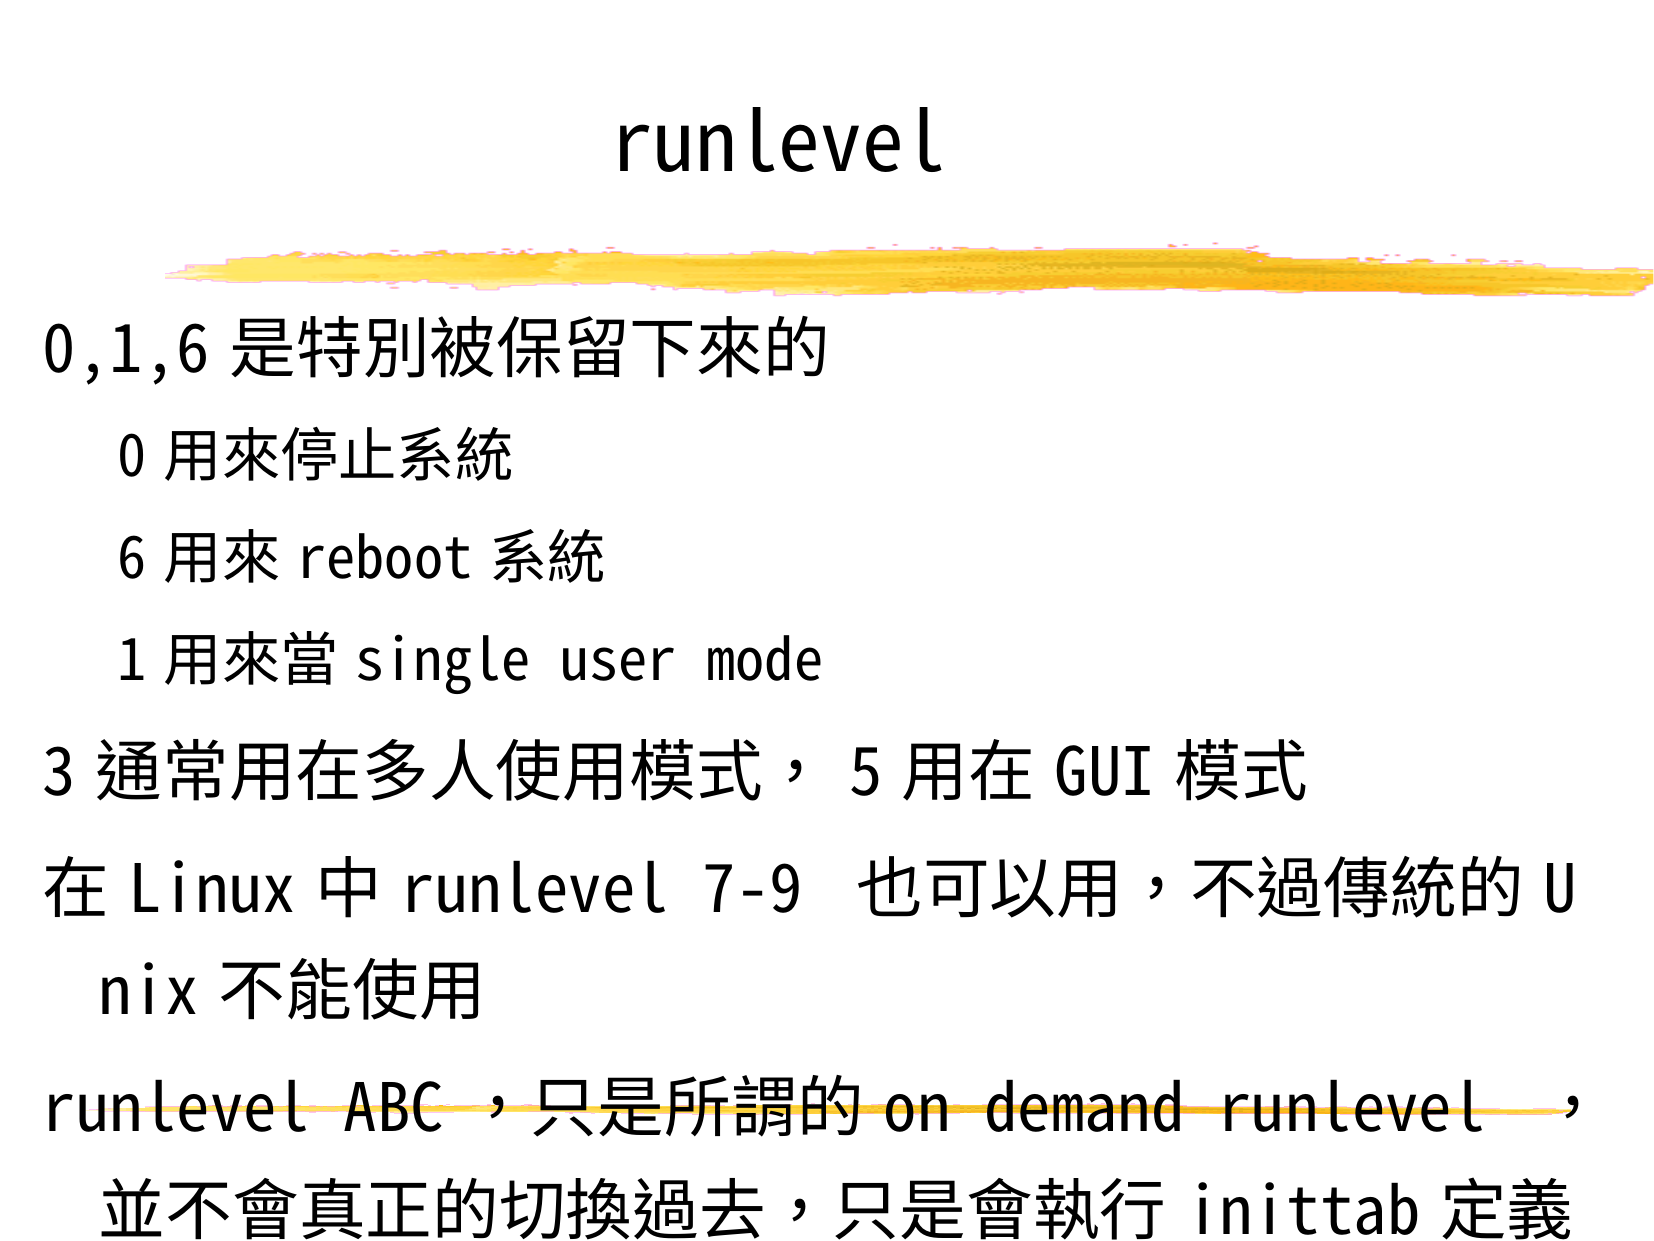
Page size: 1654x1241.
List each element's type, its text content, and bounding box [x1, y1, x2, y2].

picture [165, 237, 1654, 308]
title runlevel [76, 28, 1482, 236]
list 0,1,6是特別被保留下來的 0用來停止系統 6用來reboot系統 1用來當single user mode 3通常用在多人使用模式，5用在GUI模式 在Linux中runlevel 7-9 也可以用，不過傳統的Unix不能使用 runlevel ABC，只是所謂的on demand runlevel ，並不會真正的切換過去，只是會執行inittab定義的東西後，又回到原來的 runlevel [42, 289, 1596, 1161]
